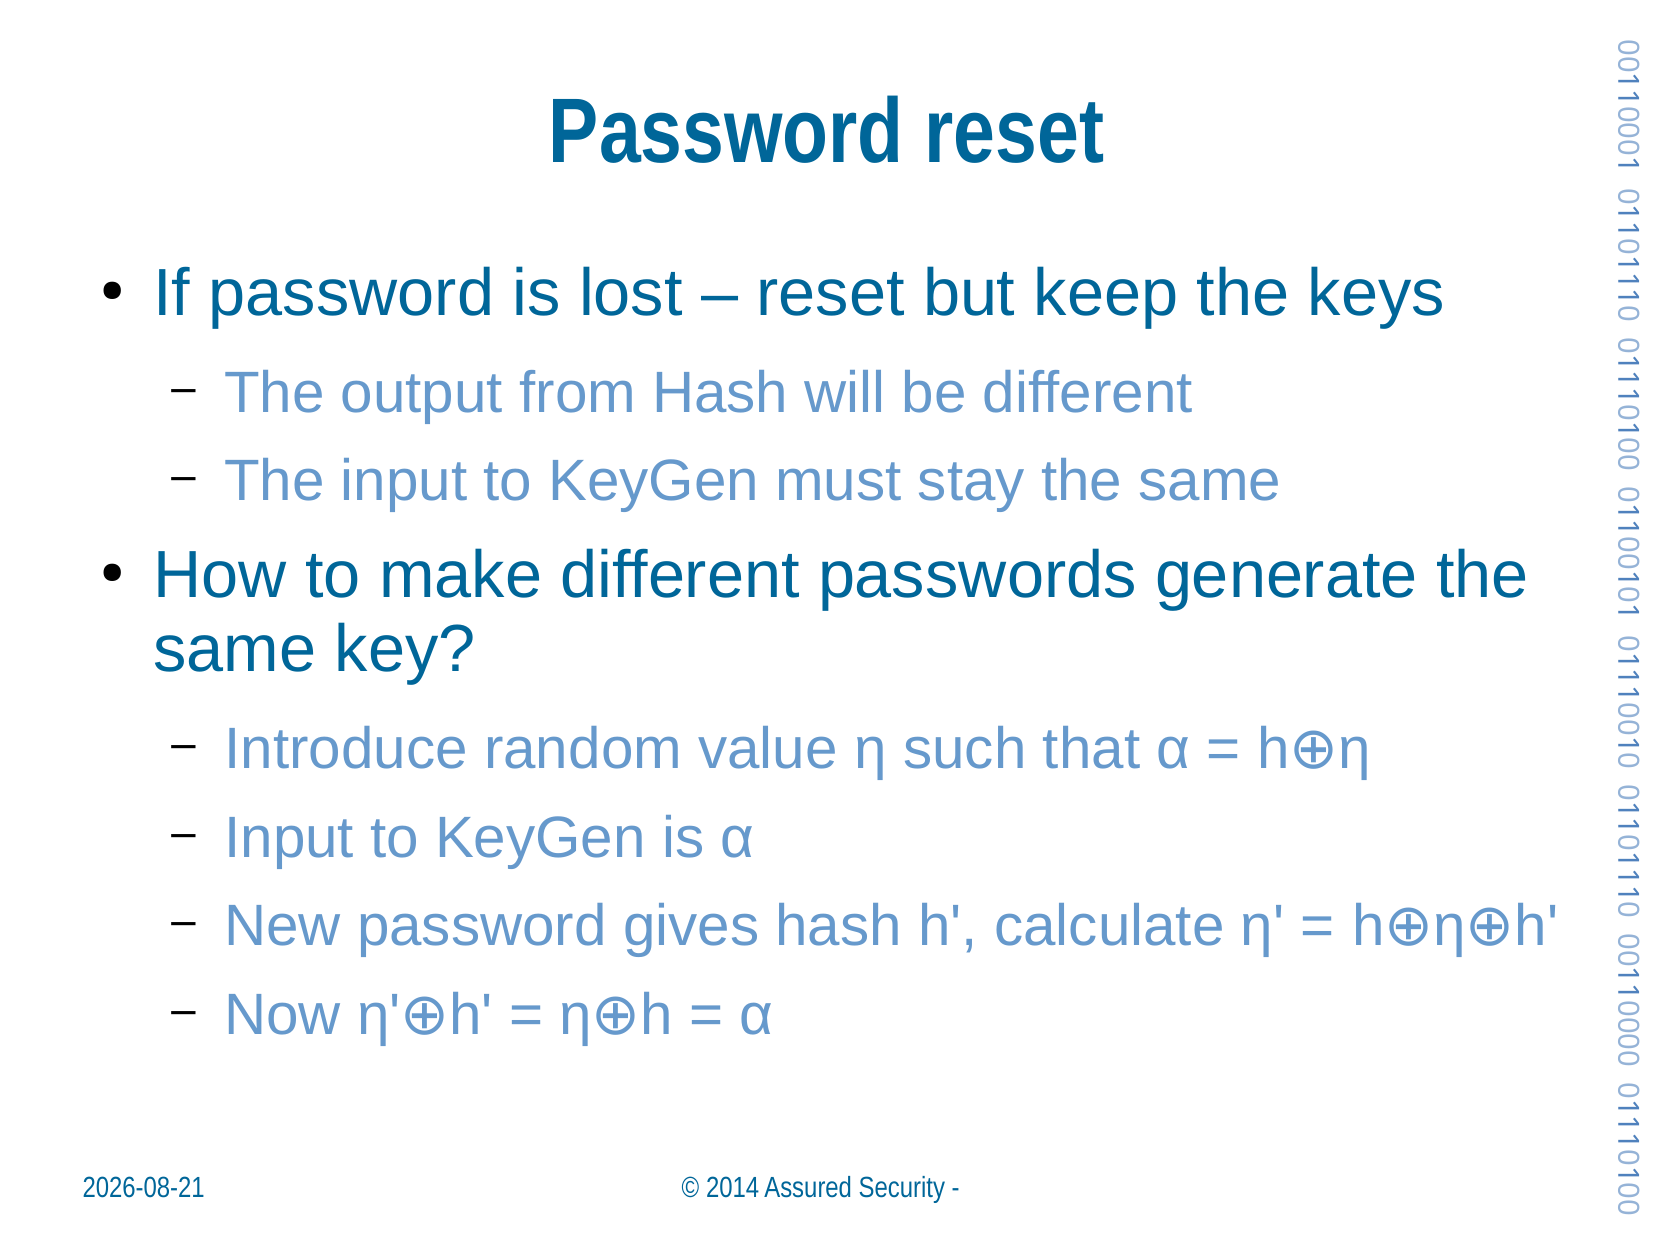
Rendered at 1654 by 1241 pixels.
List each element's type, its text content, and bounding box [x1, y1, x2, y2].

title Password reset [82, 49, 1571, 211]
picture [693, 1178, 698, 1189]
list If password is lost – reset but keep the keys The output from Hash will be different The input to KeyGen must stay the same How to make different passwords generate the same key? Introduce random value η such that α = h⊕η Input to KeyGen is α New password gives hash h', calculate η' = h⊕η⊕h' Now η'⊕h' = η⊕h = α [82, 255, 1571, 1081]
